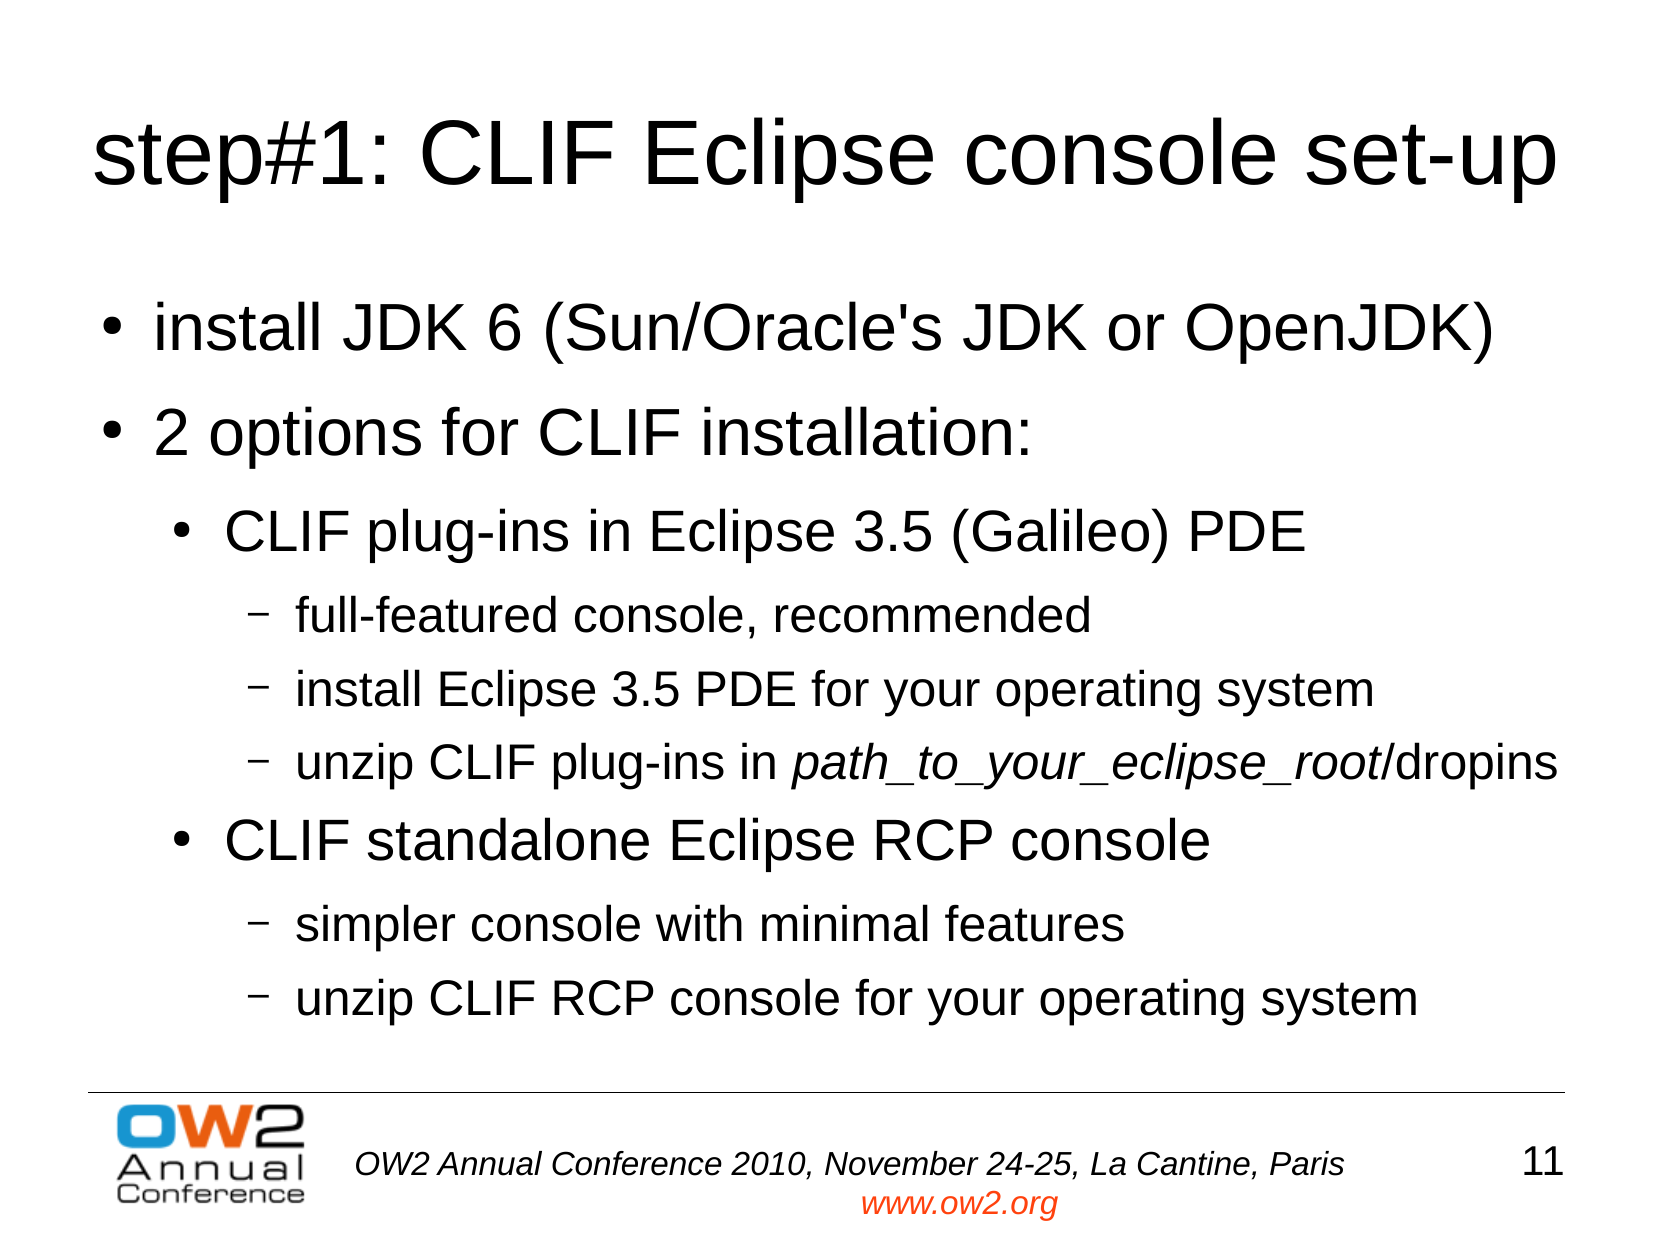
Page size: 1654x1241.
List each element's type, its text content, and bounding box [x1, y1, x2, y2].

title step#1: CLIF Eclipse console set-up [82, 56, 1571, 250]
picture [88, 1094, 333, 1213]
list install JDK 6 (Sun/Oracle's JDK or OpenJDK) 2 options for CLIF installation: CLIF plug-ins in Eclipse 3.5 (Galileo) PDE full-featured console, recommended install Eclipse 3.5 PDE for your operating system unzip CLIF plug-ins in path_to_your_eclipse_root/dropins CLIF standalone Eclipse RCP console simpler console with minimal features unzip CLIF RCP console for your operating system [82, 290, 1571, 1094]
